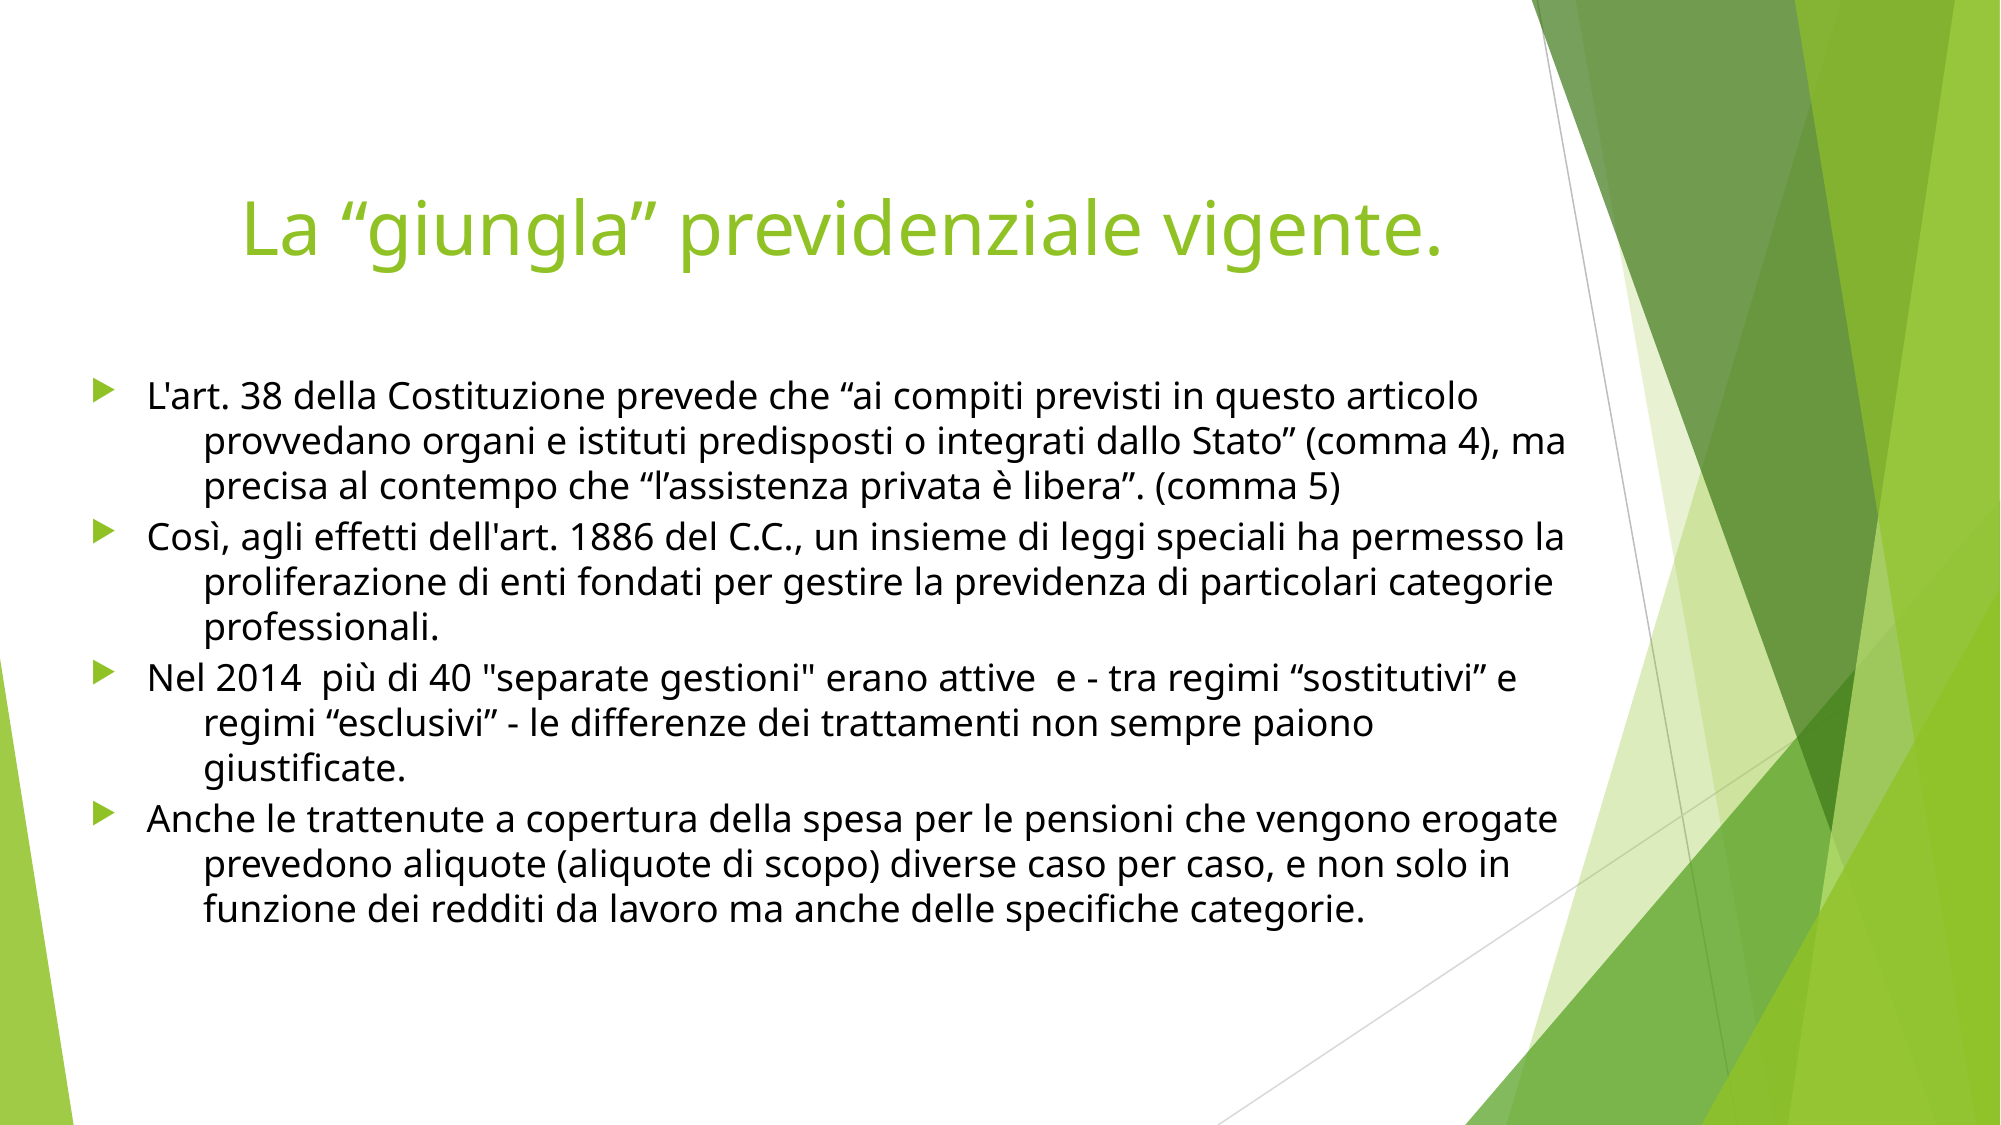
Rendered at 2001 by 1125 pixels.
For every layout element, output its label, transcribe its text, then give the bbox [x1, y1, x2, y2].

subtitle L'art. 38 della Costituzione prevede che “ai compiti previsti in questo articolo provvedano organi e istituti predisposti o integrati dallo Stato” (comma 4), ma precisa al contempo che “l’assistenza privata è libera”. (comma 5) Così, agli effetti dell'art. 1886 del C.C., un insieme di leggi speciali ha permesso la proliferazione di enti fondati per gestire la previdenza di particolari categorie professionali. Nel 2014 più di 40 "separate gestioni" erano attive e - tra regimi “sostitutivi” e regimi “esclusivi” - le differenze dei trattamenti non sempre paiono giustificate. Anche le trattenute a copertura della spesa per le pensioni che vengono erogate prevedono aliquote (aliquote di scopo) diverse caso per caso, e non solo in funzione dei redditi da lavoro ma anche delle specifiche categorie. [90, 314, 1579, 988]
title La “giungla” previdenziale vigente. [137, 137, 1548, 314]
